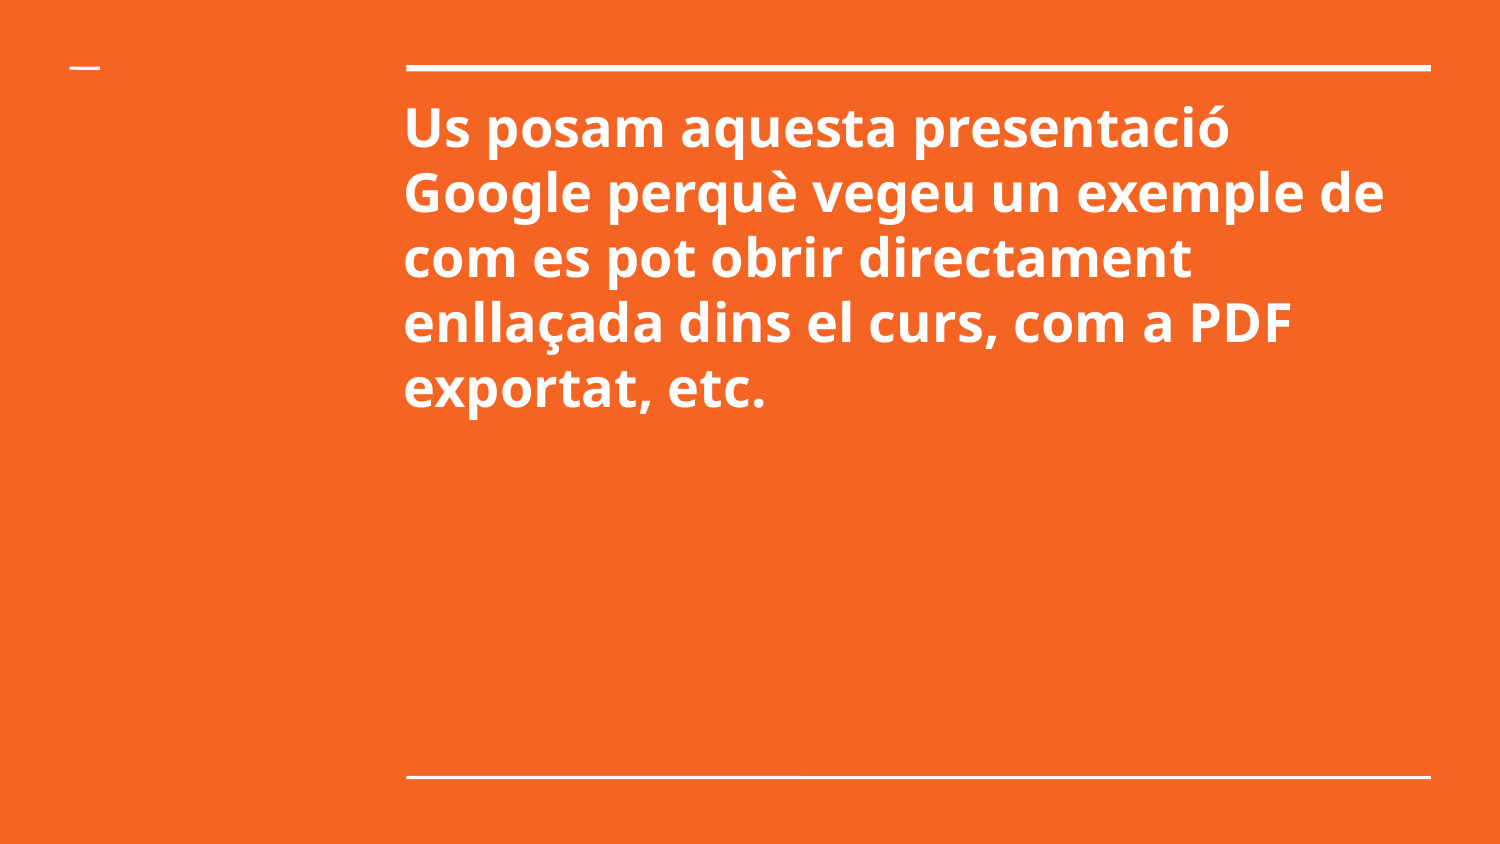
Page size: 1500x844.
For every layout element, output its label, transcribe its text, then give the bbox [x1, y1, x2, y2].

title Us posam aquesta presentació Google perquè vegeu un exemple de com es pot obrir directament enllaçada dins el curs, com a PDF exportat, etc. [389, 78, 1428, 714]
